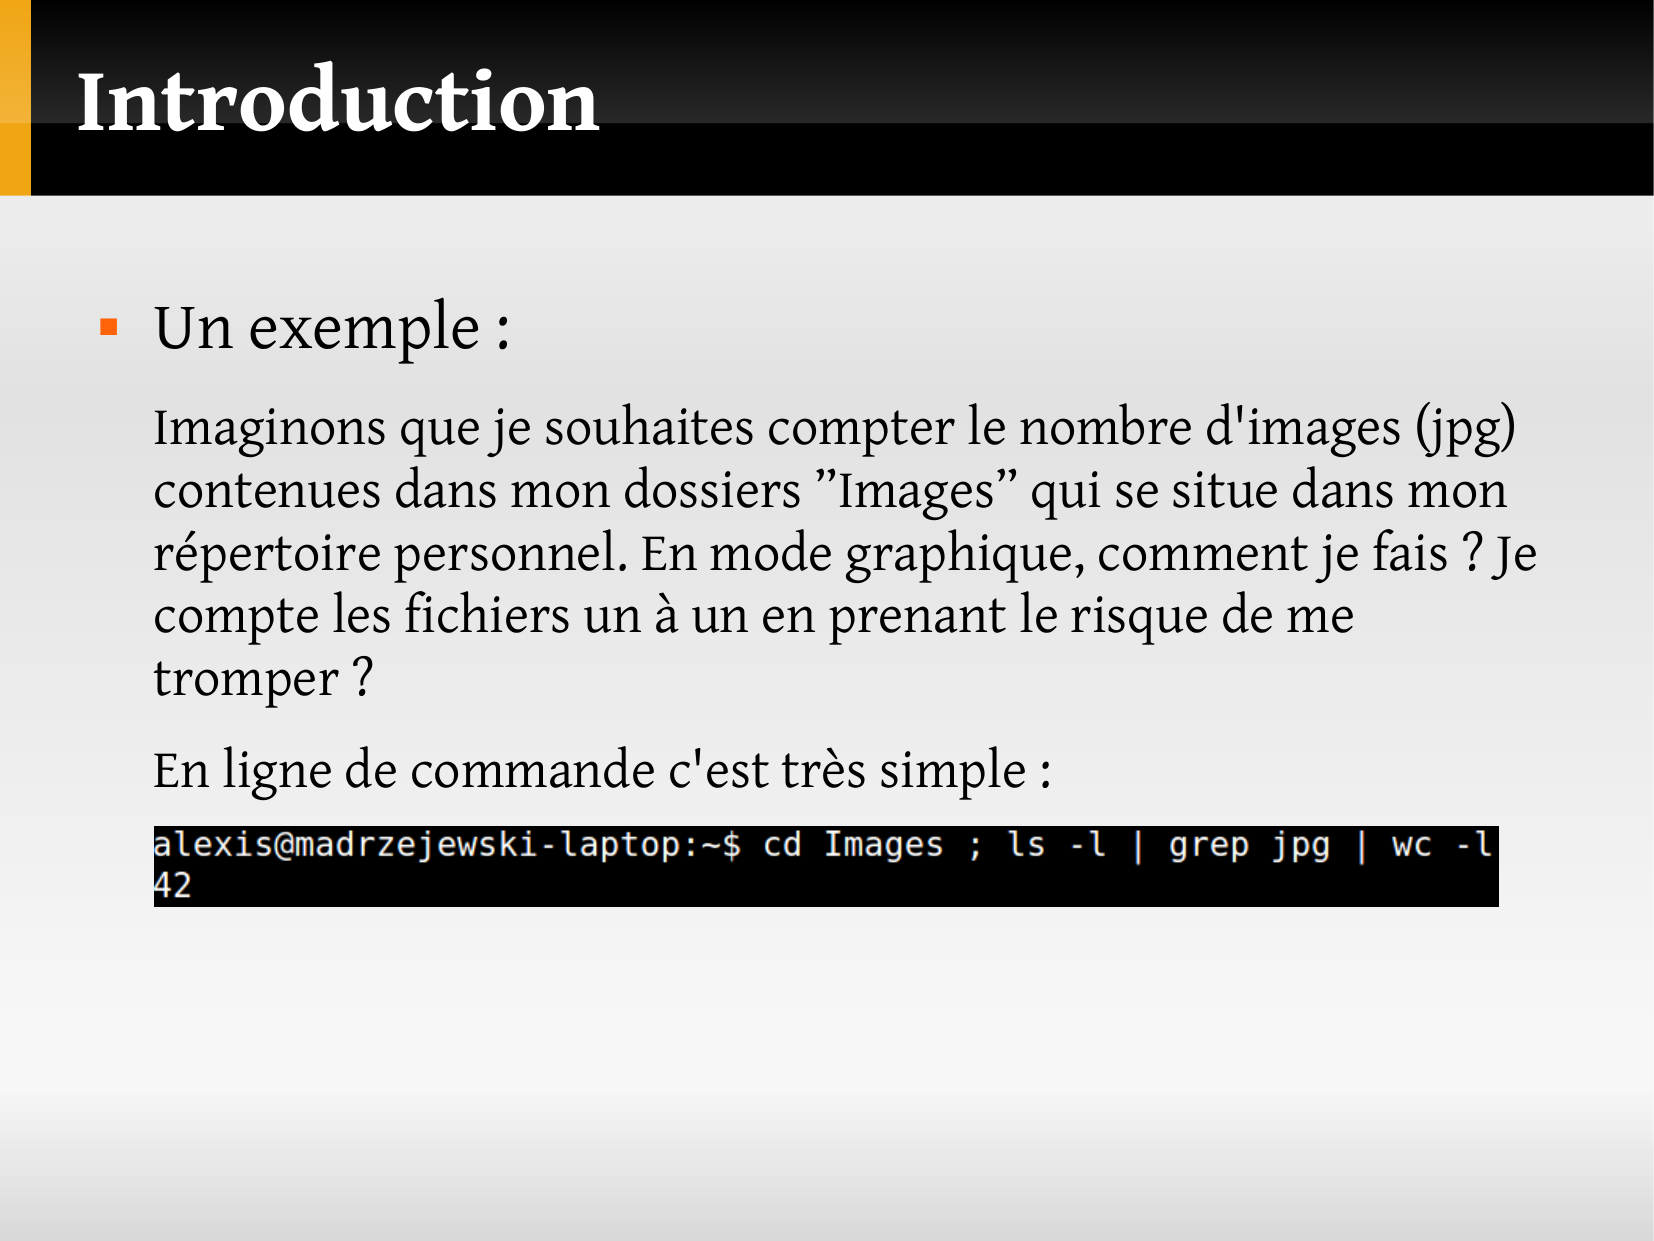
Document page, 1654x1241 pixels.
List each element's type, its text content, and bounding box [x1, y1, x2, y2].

picture [0, 0, 1654, 1241]
list Un exemple : Imaginons que je souhaites compter le nombre d'images (jpg) contenues dans mon dossiers ”Images” qui se situe dans mon répertoire personnel. En mode graphique, comment je fais ? Je compte les fichiers un à un en prenant le risque de me tromper ? En ligne de commande c'est très simple : [82, 290, 1571, 1229]
title Introduction [76, 7, 1565, 200]
